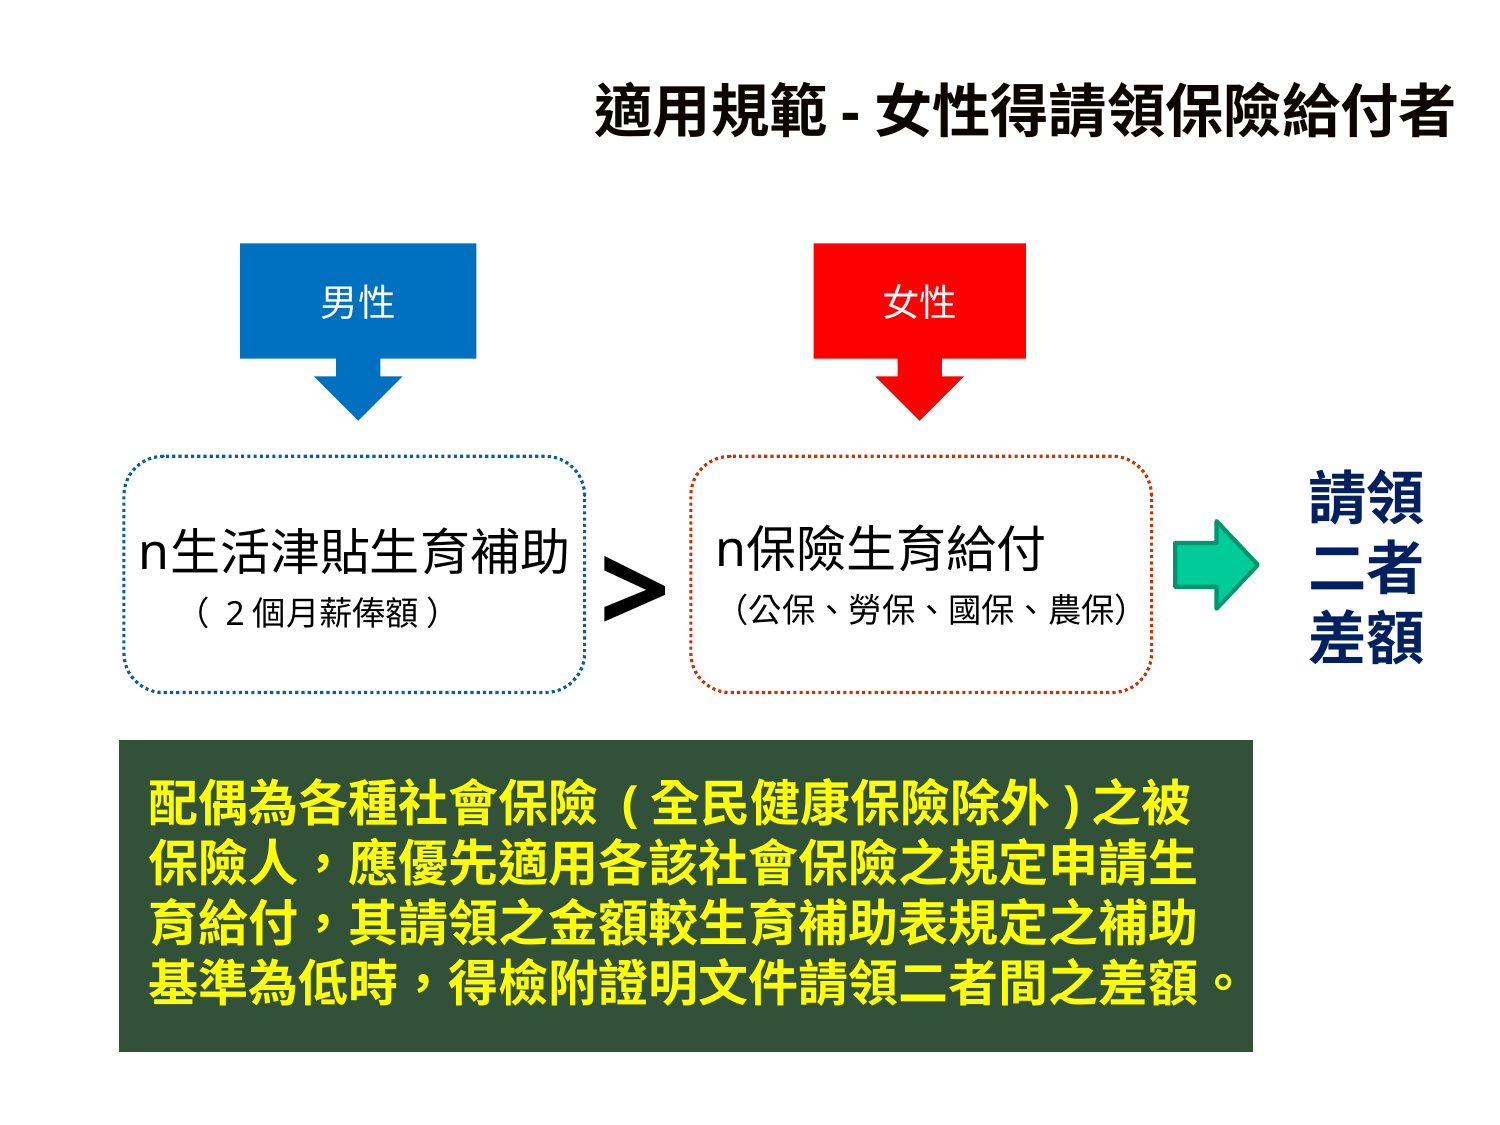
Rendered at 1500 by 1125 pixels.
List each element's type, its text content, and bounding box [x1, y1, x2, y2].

text_box 女性 [813, 243, 1026, 421]
text_box [690, 456, 1152, 502]
text_box > [584, 502, 741, 669]
text_box [694, 639, 1152, 693]
text_box 生活津貼生育補助 （ 2個月薪俸額 ） [123, 494, 632, 642]
text_box 男性 [240, 243, 477, 421]
text_box [123, 642, 584, 693]
text_box [124, 456, 585, 494]
text_box 適用規範-女性得請領保險給付者 [579, 66, 1500, 153]
text_box 配偶為各種社會保險 (全民健康保險除外)之被保險人，應優先適用各該社會保險之規定申請生育給付，其請領之金額較生育補助表規定之補助基準為低時，得檢附證明文件請領二者間之差額。 [133, 764, 1235, 1067]
text_box 請領二者差額 [1293, 453, 1460, 681]
text_box [119, 740, 1253, 1052]
text_box 保險生育給付 （公保、勞保、國保、農保） [700, 491, 1164, 639]
